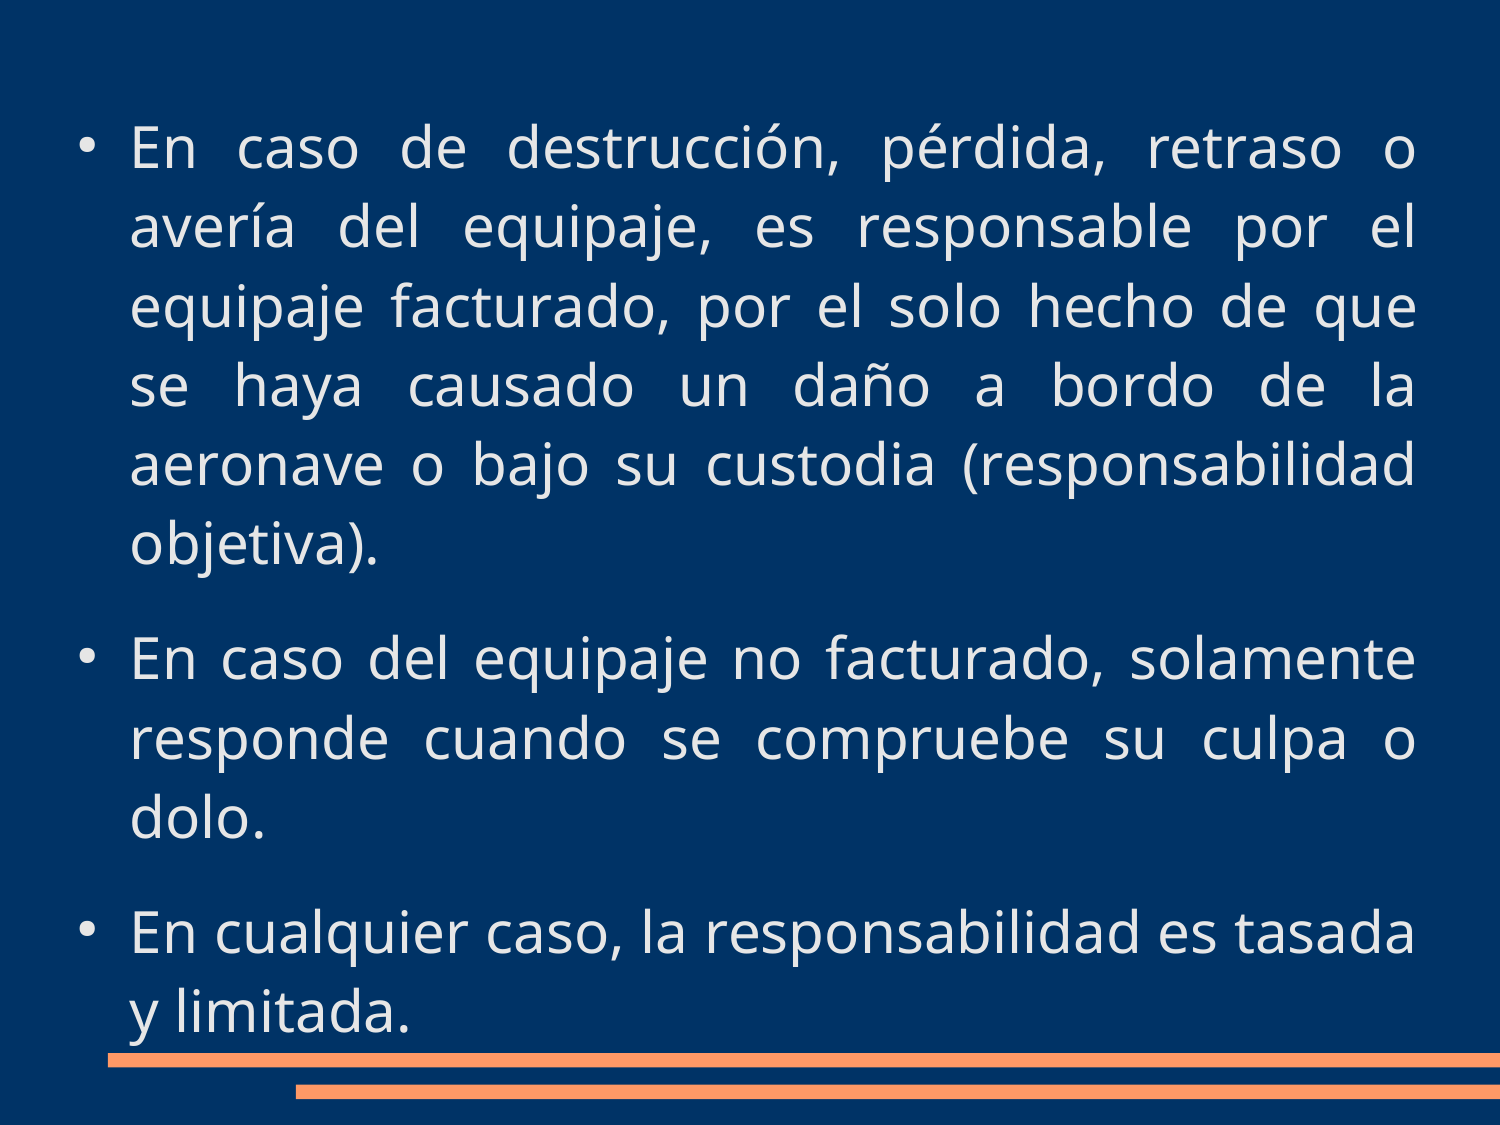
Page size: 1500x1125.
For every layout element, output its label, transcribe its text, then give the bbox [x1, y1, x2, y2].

list En caso de destrucción, pérdida, retraso o avería del equipaje, es responsable por el equipaje facturado, por el solo hecho de que se haya causado un daño a bordo de la aeronave o bajo su custodia (responsabilidad objetiva). En caso del equipaje no facturado, solamente responde cuando se compruebe su culpa o dolo. En cualquier caso, la responsabilidad es tasada y limitada. [59, 106, 1418, 1064]
